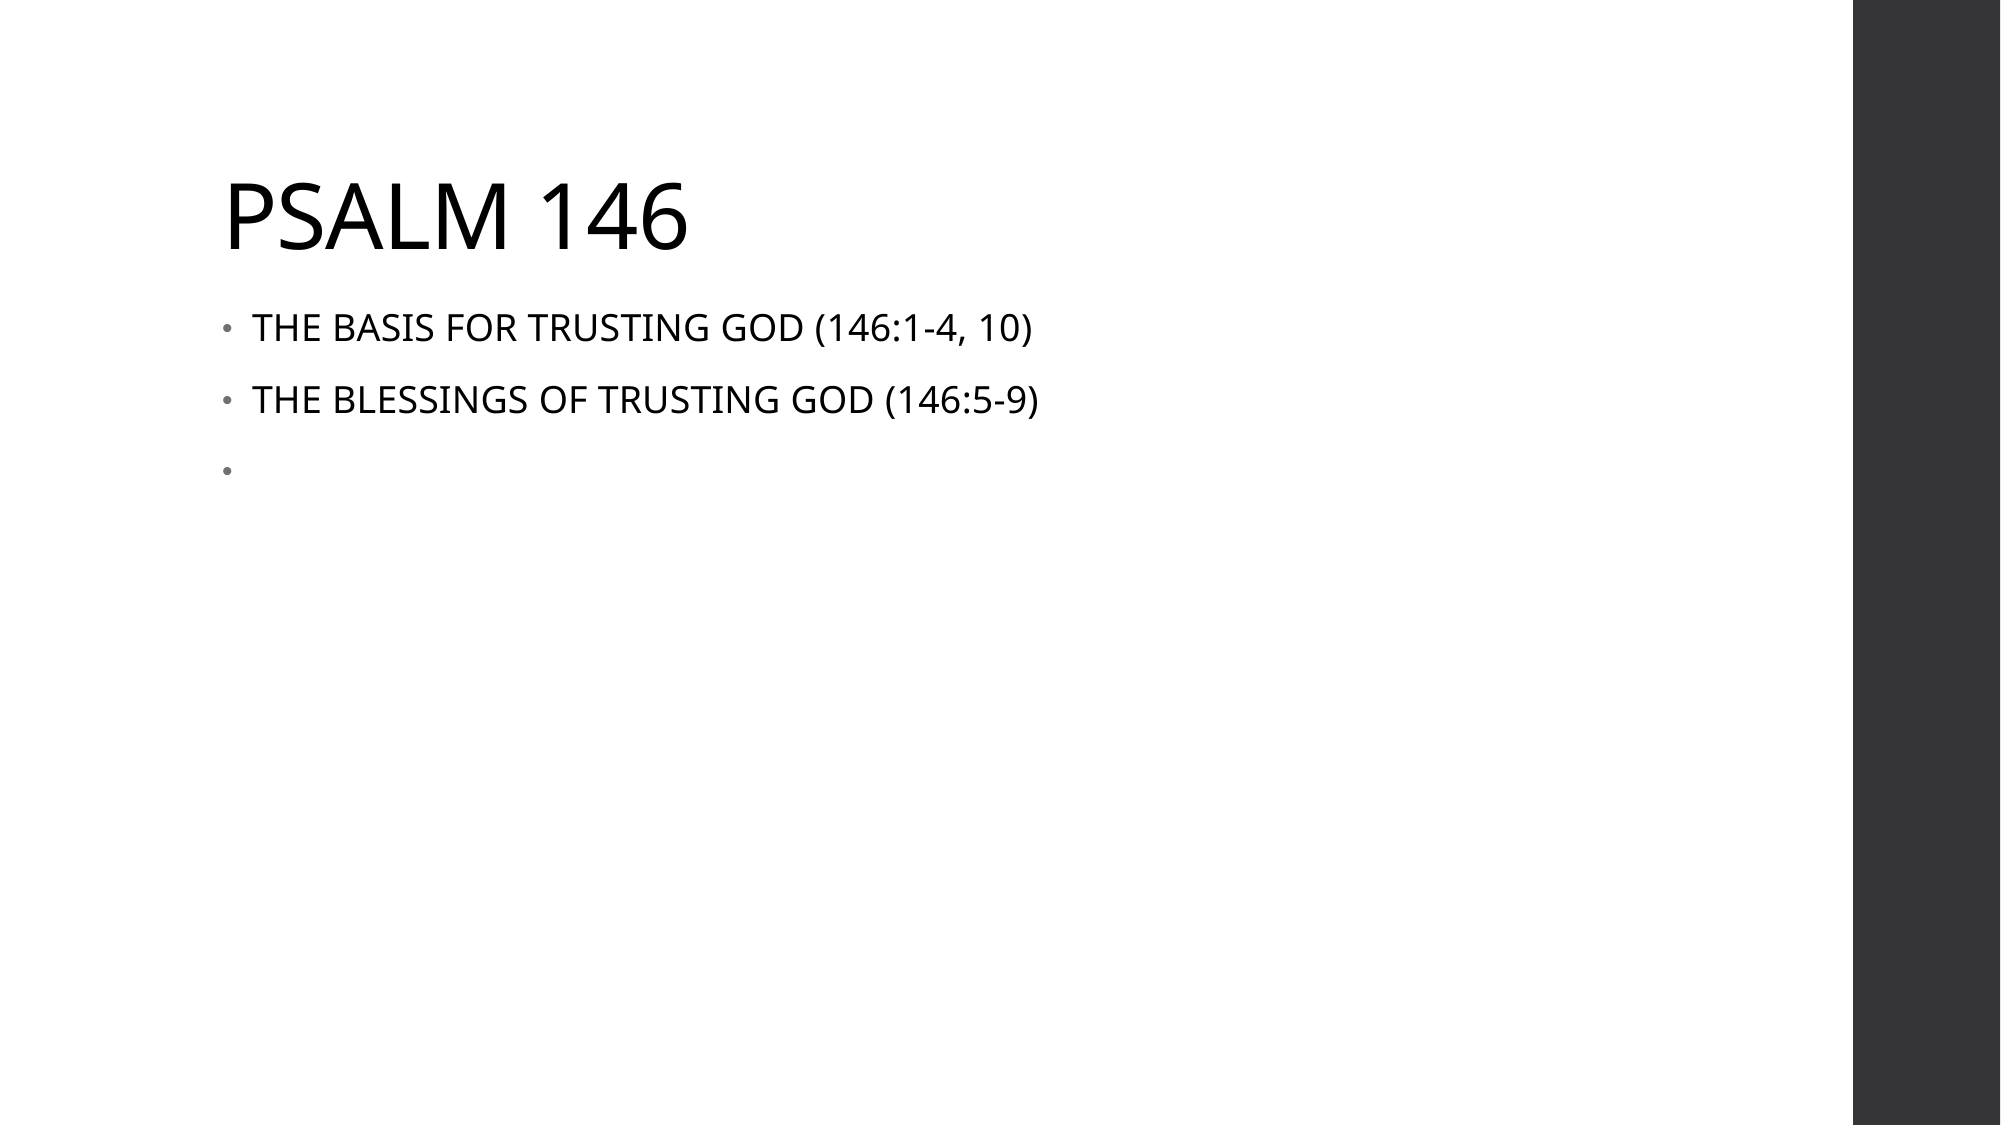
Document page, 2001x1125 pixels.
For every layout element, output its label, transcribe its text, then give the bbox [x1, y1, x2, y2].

title PSALM 146 [206, 60, 1797, 278]
list THE BASIS FOR TRUSTING GOD (146:1-4, 10) THE BLESSINGS OF TRUSTING GOD (146:5-9) [206, 299, 1617, 1014]
